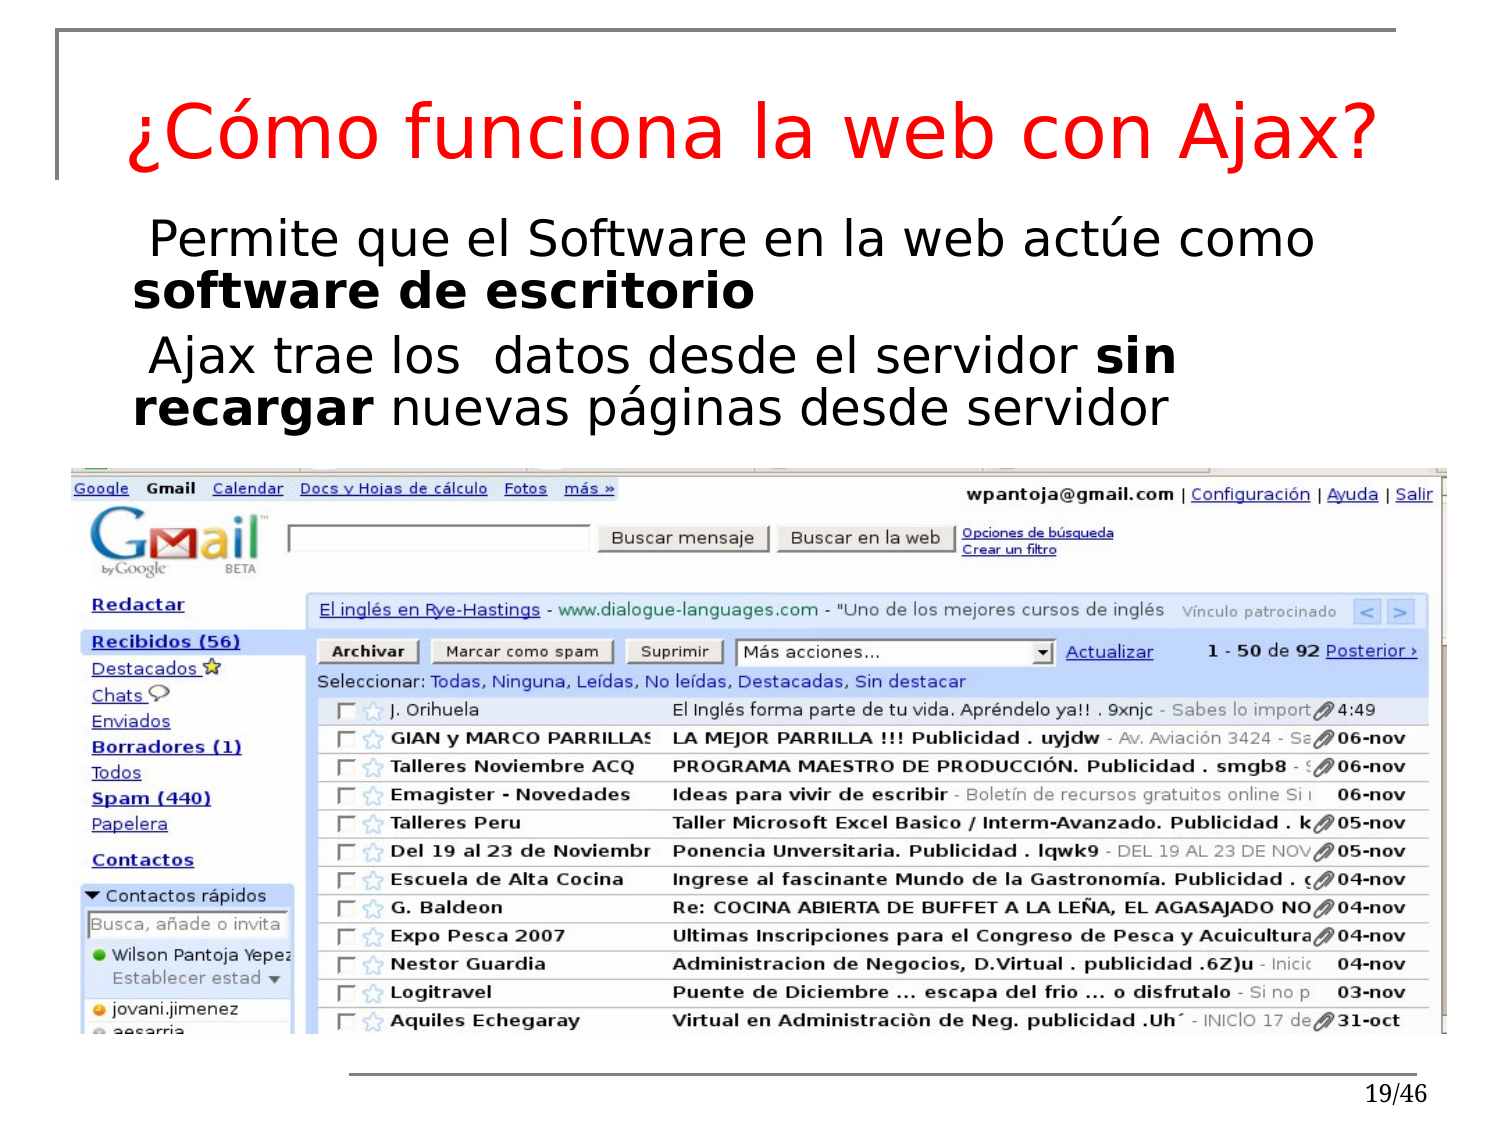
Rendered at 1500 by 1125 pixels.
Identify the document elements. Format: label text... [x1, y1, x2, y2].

title ¿Cómo funciona la web con Ajax? [59, 59, 1447, 207]
picture [71, 468, 1447, 1034]
list Permite que el Software en la web actúe como software de escritorio Ajax trae los datos desde el servidor sin recargar nuevas páginas desde servidor [118, 206, 1388, 450]
